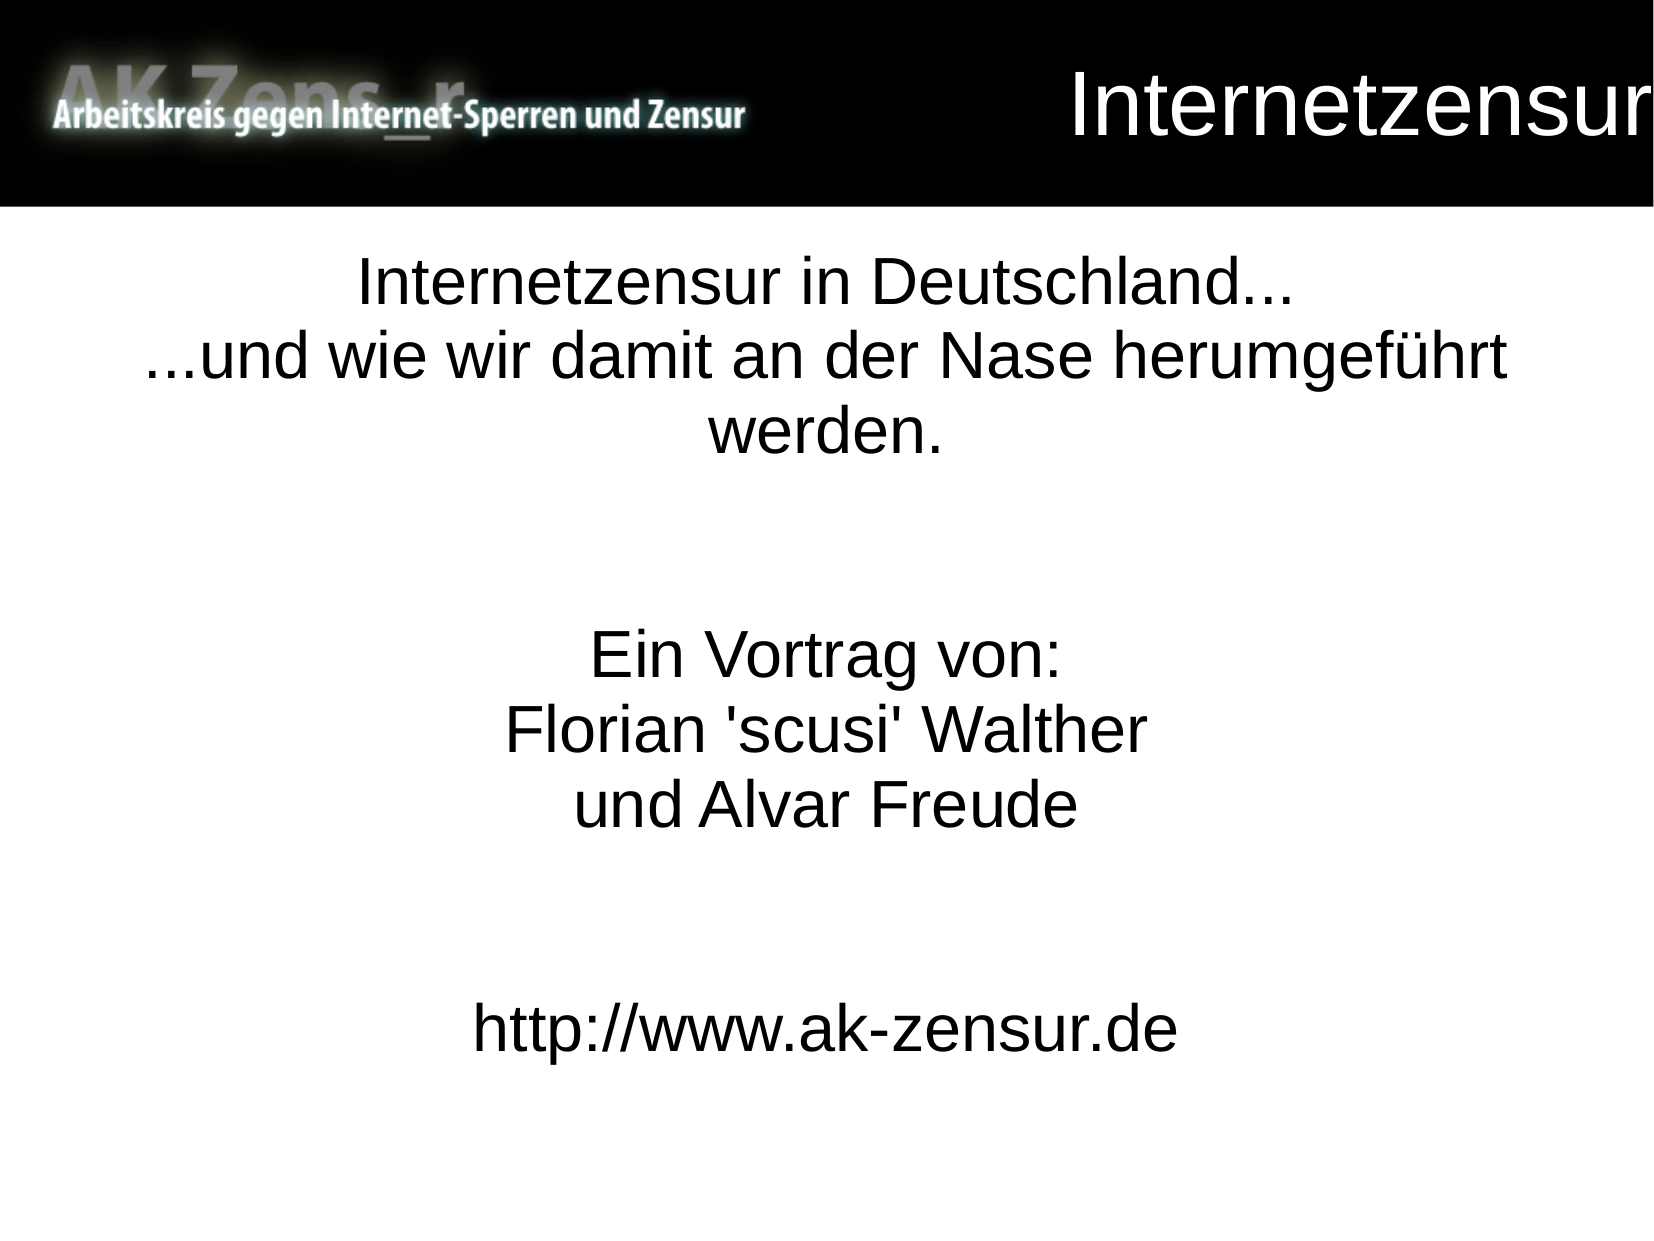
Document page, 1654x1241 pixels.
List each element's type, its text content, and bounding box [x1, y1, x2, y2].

title Internetzensur [0, 0, 1654, 207]
text_box Internetzensur in Deutschland... ...und wie wir damit an der Nase herumgeführt werden. Ein Vortrag von: Florian 'scusi' Walther und Alvar Freude http://www.ak-zensur.de [59, 236, 1595, 1074]
picture [0, 0, 766, 204]
